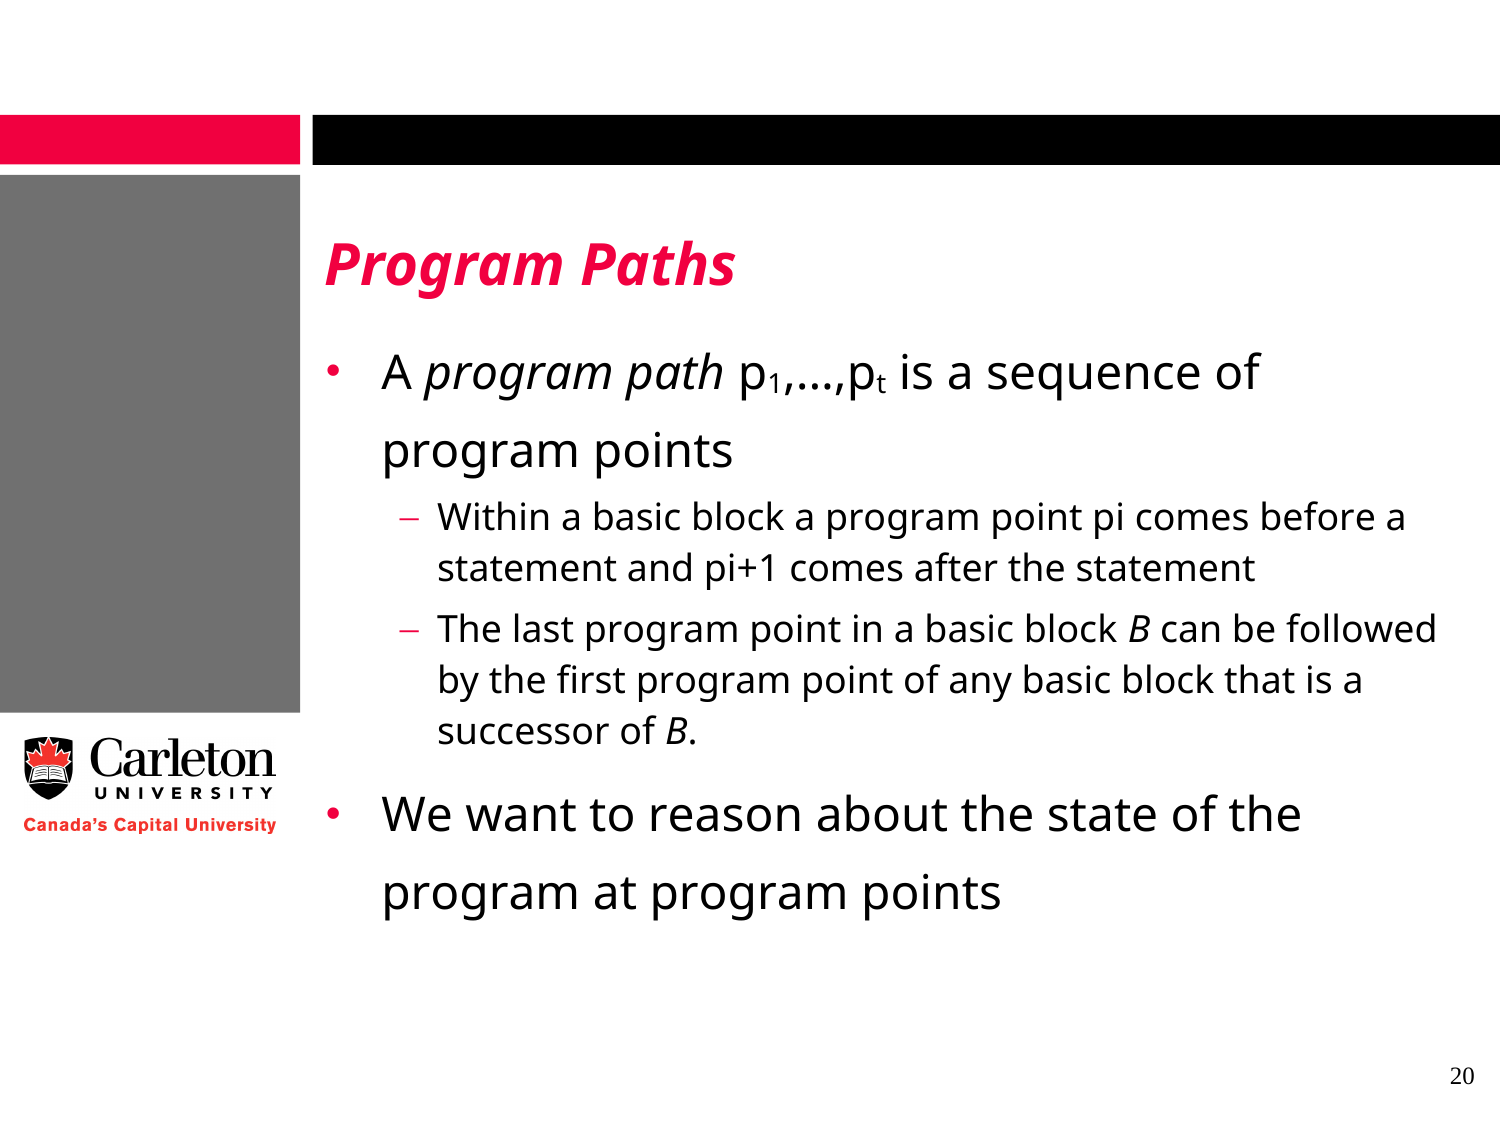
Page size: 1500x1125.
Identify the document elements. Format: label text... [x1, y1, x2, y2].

title Program Paths [324, 187, 1450, 324]
picture [24, 737, 276, 834]
list A program path p1,...,pt is a sequence of program points Within a basic block a program point pi comes before a statement and pi+1 comes after the statement The last program point in a basic block B can be followed by the first program point of any basic block that is a successor of B. We want to reason about the state of the program at program points [324, 324, 1450, 1068]
